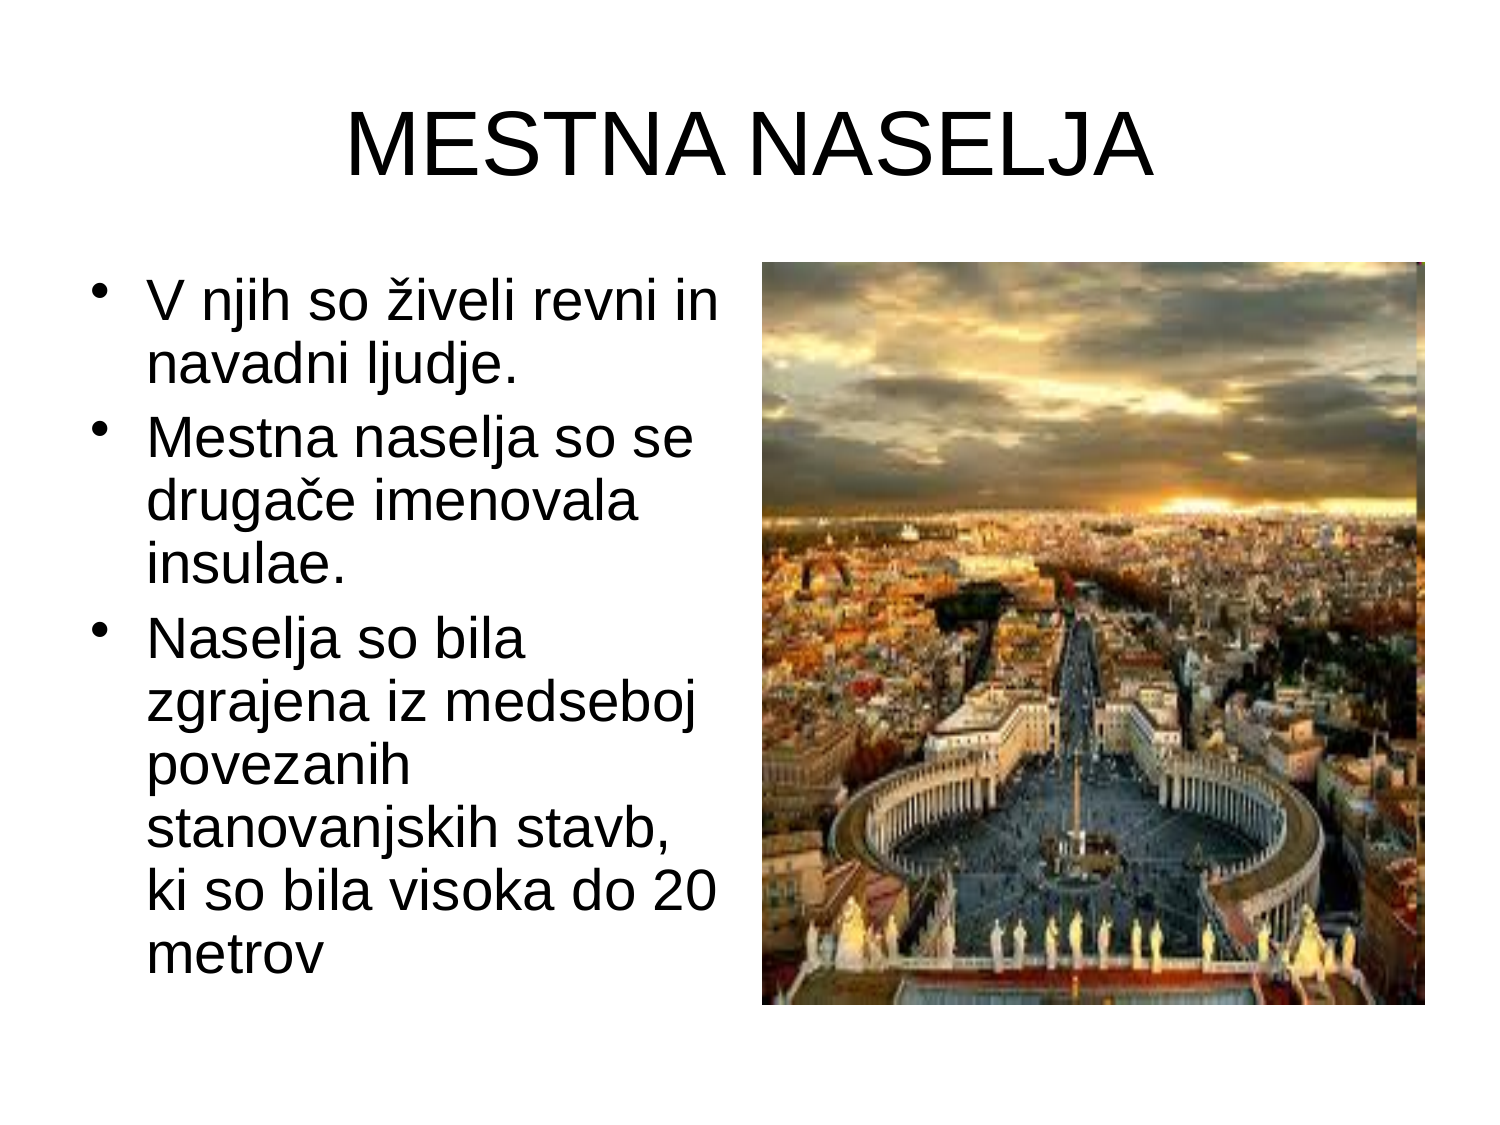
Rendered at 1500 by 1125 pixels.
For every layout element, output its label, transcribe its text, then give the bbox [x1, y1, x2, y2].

list V njih so živeli revni in navadni ljudje. Mestna naselja so se drugače imenovala insulae. Naselja so bila zgrajena iz medseboj povezanih stanovanjskih stavb, ki so bila visoka do 20 metrov [75, 262, 738, 1005]
picture [762, 262, 1425, 1005]
title MESTNA NASELJA [75, 45, 1425, 233]
